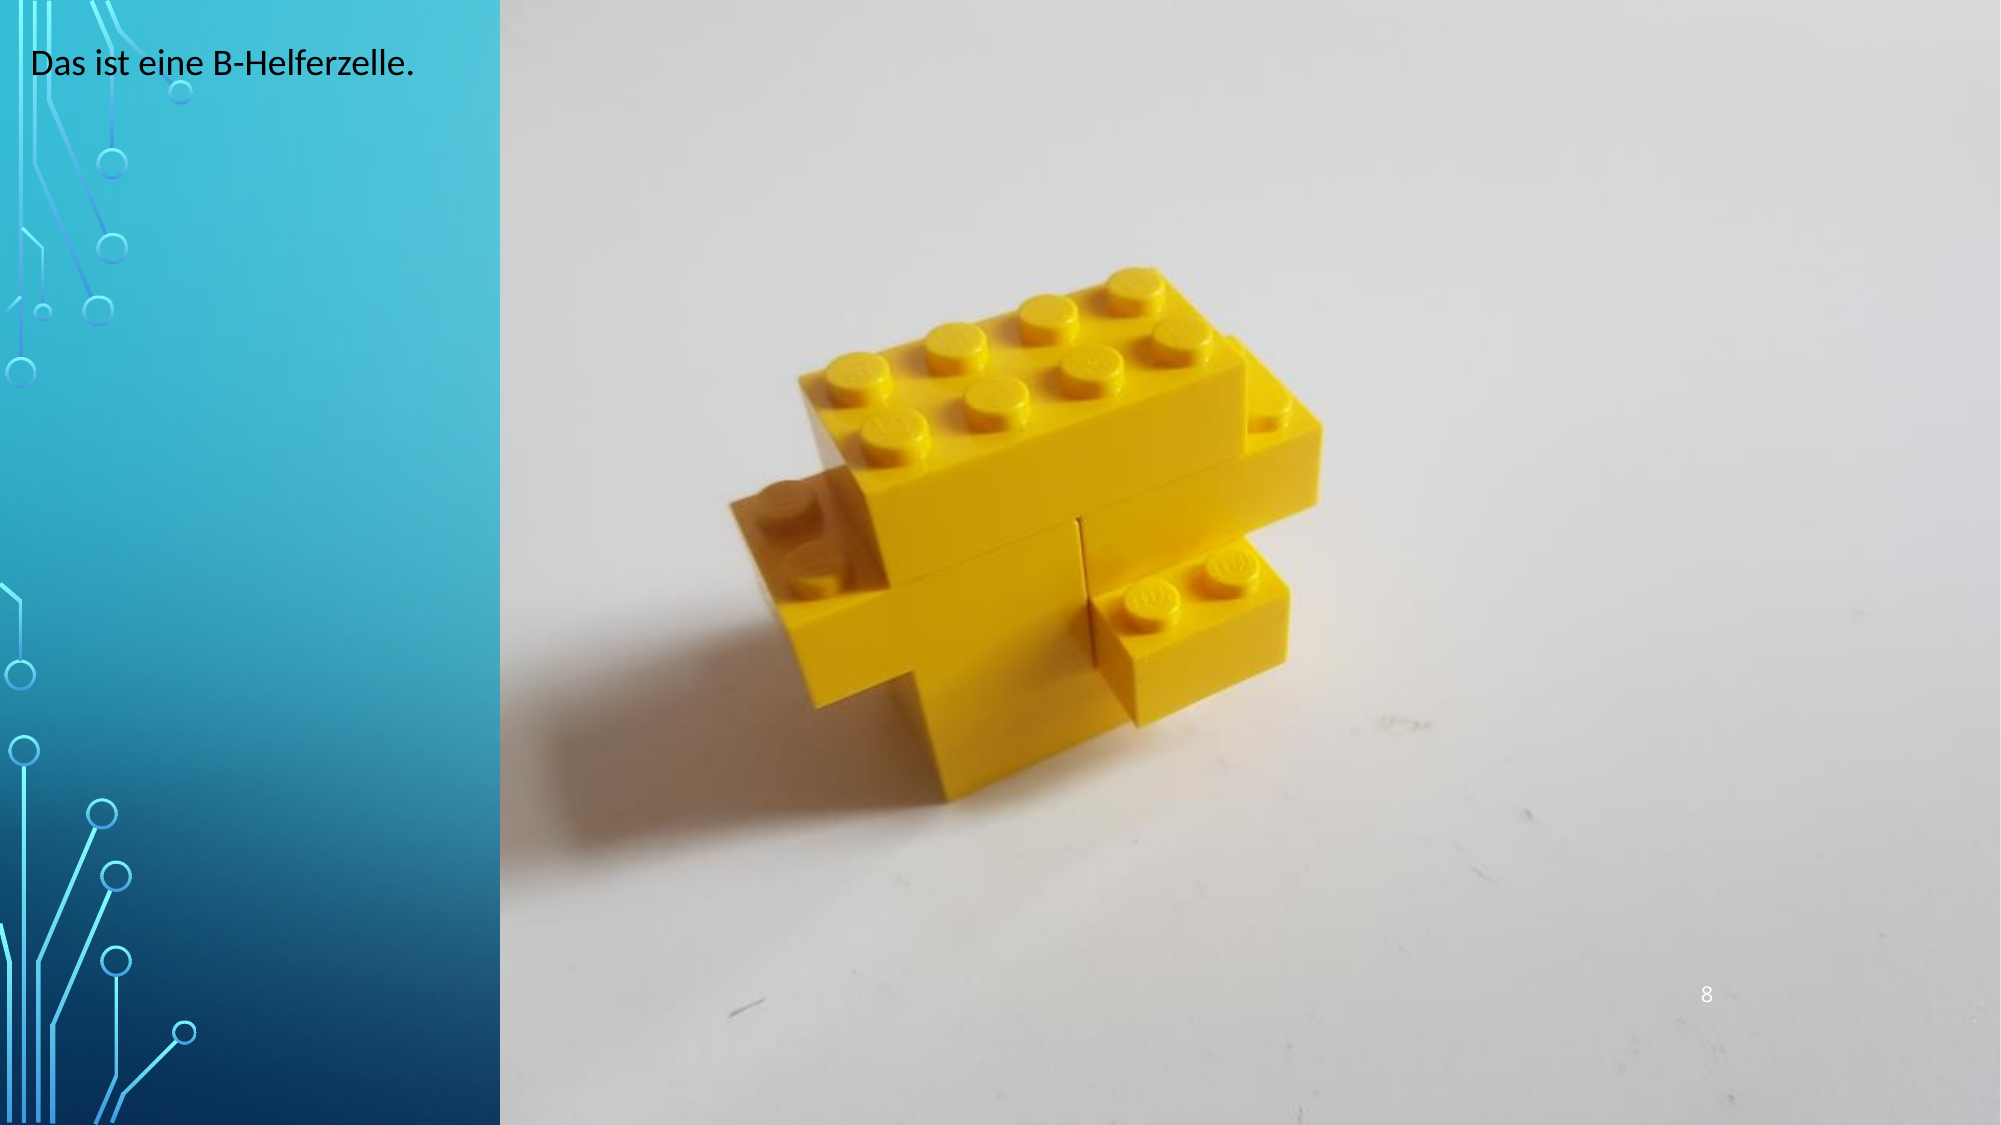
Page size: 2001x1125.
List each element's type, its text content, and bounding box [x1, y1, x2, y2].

picture [500, 0, 2000, 1125]
text_box Das ist eine B-Helferzelle. [15, 29, 479, 91]
text_box [1685, 965, 1813, 1025]
